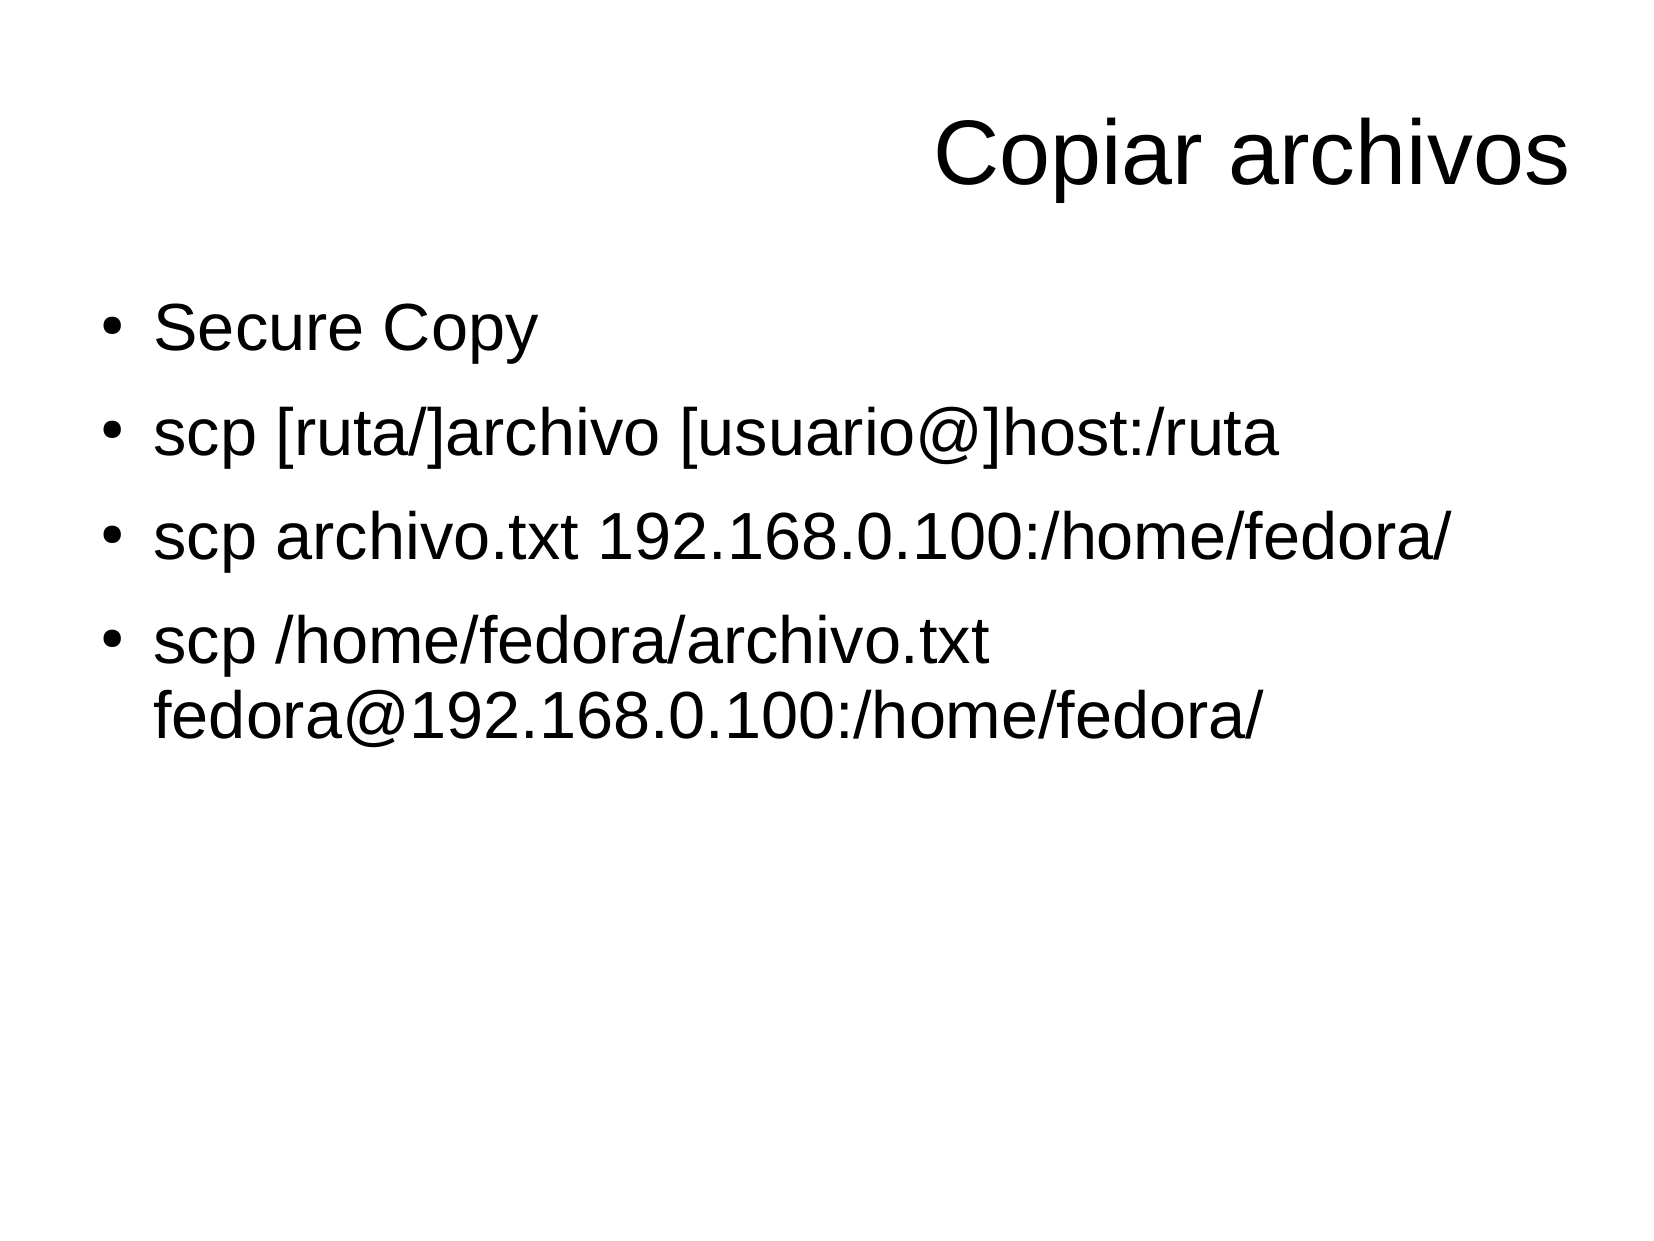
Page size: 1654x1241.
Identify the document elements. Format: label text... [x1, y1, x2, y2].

title Copiar archivos [82, 49, 1571, 257]
list Secure Copy scp [ruta/]archivo [usuario@]host:/ruta scp archivo.txt 192.168.0.100:/home/fedora/ scp /home/fedora/archivo.txt fedora@192.168.0.100:/home/fedora/ [82, 290, 1571, 1109]
